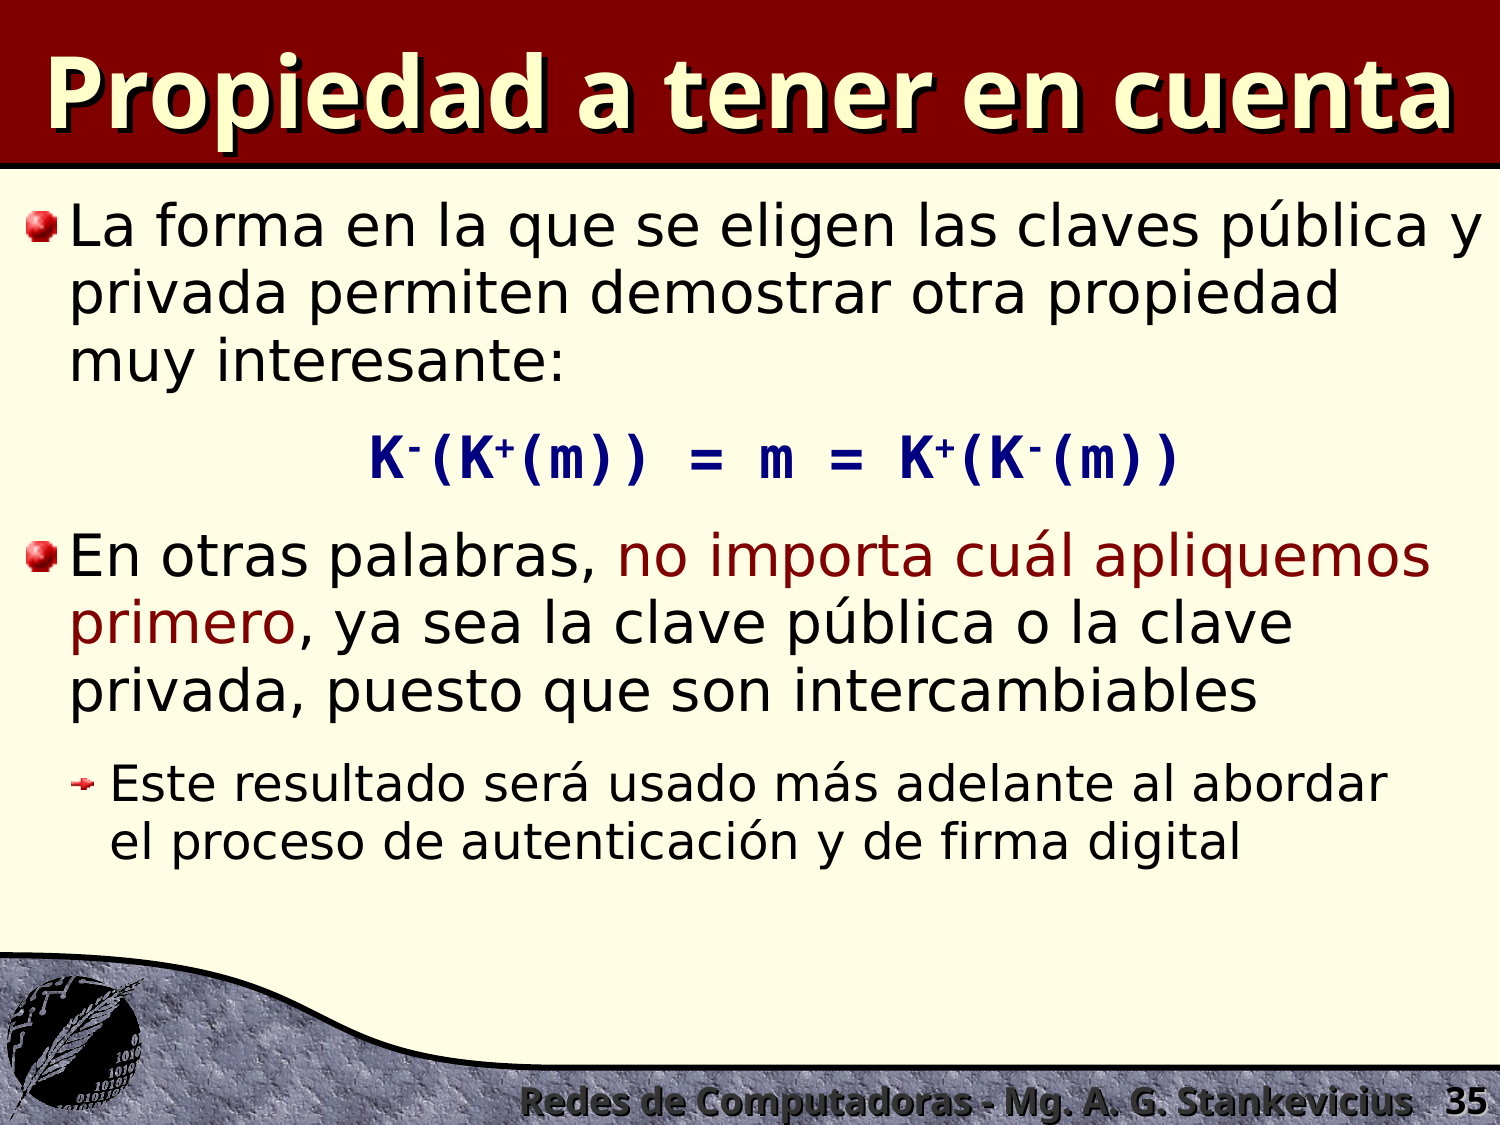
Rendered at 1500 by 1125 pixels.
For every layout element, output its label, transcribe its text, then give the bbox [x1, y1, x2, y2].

picture [1047, 1100, 1054, 1110]
list La forma en la que se eligen las claves pública y privada permiten demostrar otra propiedad muy interesante: K-(K+(m)) = m = K+(K-(m)) En otras palabras, no importa cuál apliquemos primero, ya sea la clave pública o la clave privada, puesto que son intercambiables Este resultado será usado más adelante al abordar el proceso de autenticación y de firma digital [11, 192, 1486, 921]
picture [790, 1100, 795, 1110]
picture [0, 959, 1500, 1125]
title Propiedad a tener en cuenta [15, 5, 1485, 160]
